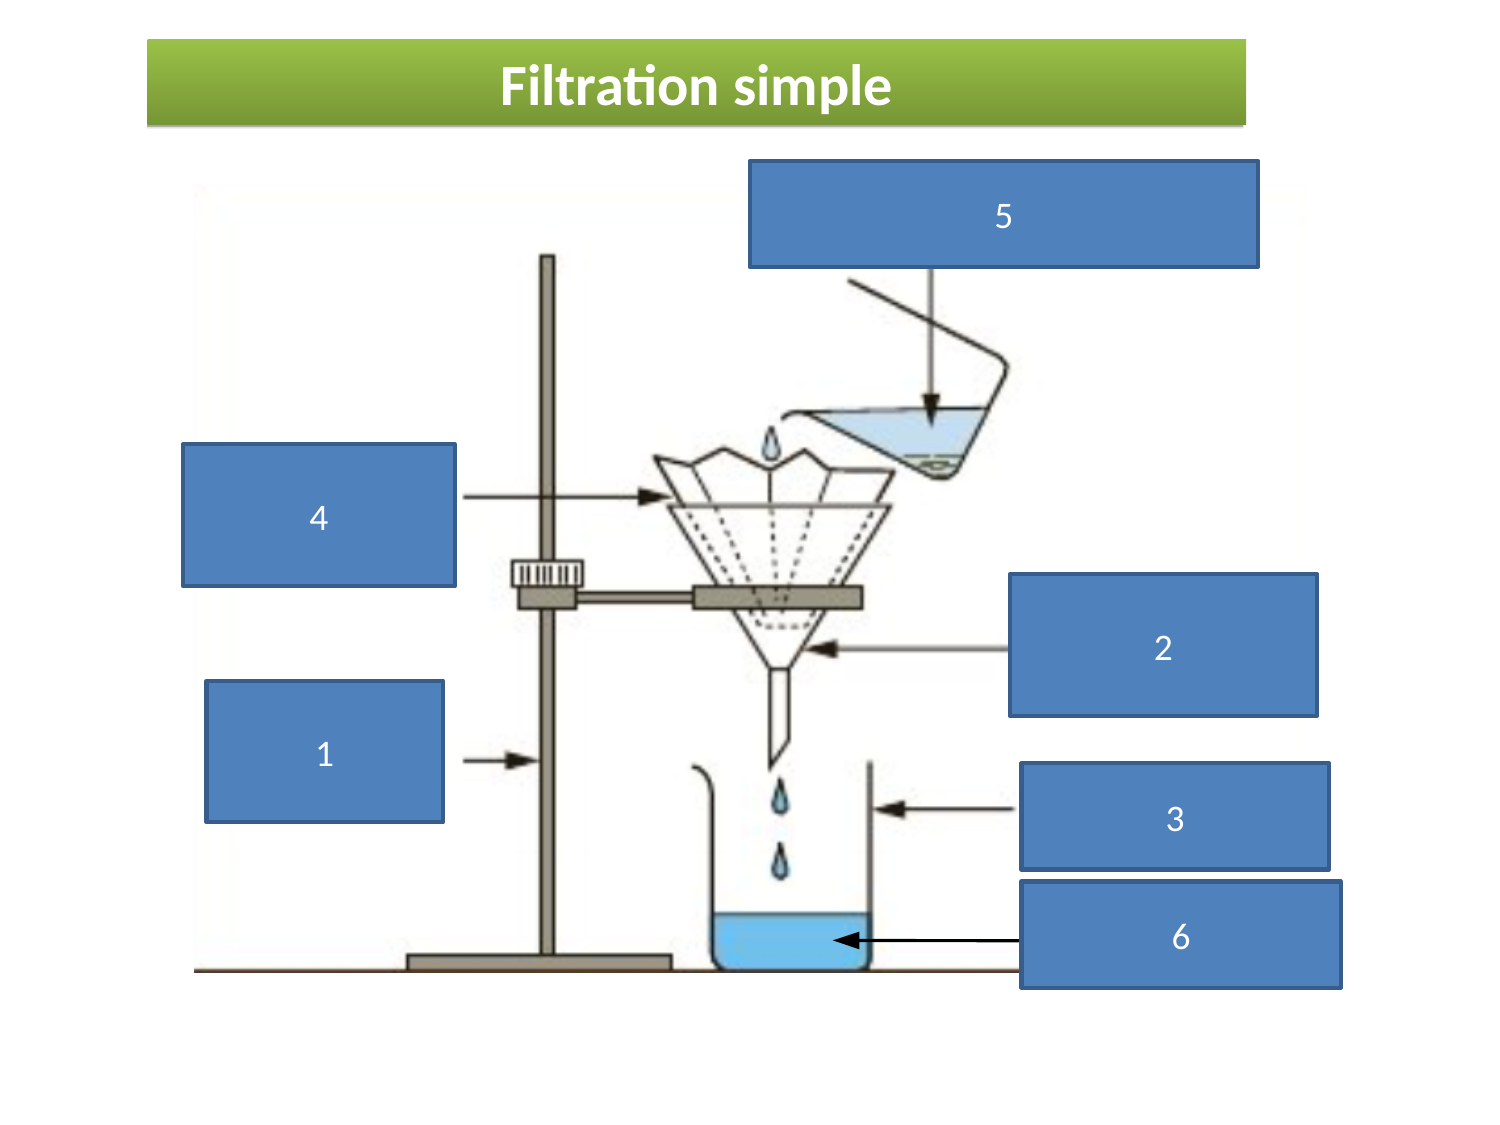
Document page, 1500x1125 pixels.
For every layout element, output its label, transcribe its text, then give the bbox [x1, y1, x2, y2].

text_box 3 [1022, 763, 1329, 870]
text_box 4 [183, 444, 455, 586]
picture [194, 184, 1306, 973]
text_box Filtration simple [147, 39, 1247, 125]
text_box 2 [1010, 574, 1317, 716]
text_box 6 [1022, 881, 1341, 988]
text_box 5 [750, 161, 1258, 267]
text_box 1 [207, 681, 443, 822]
